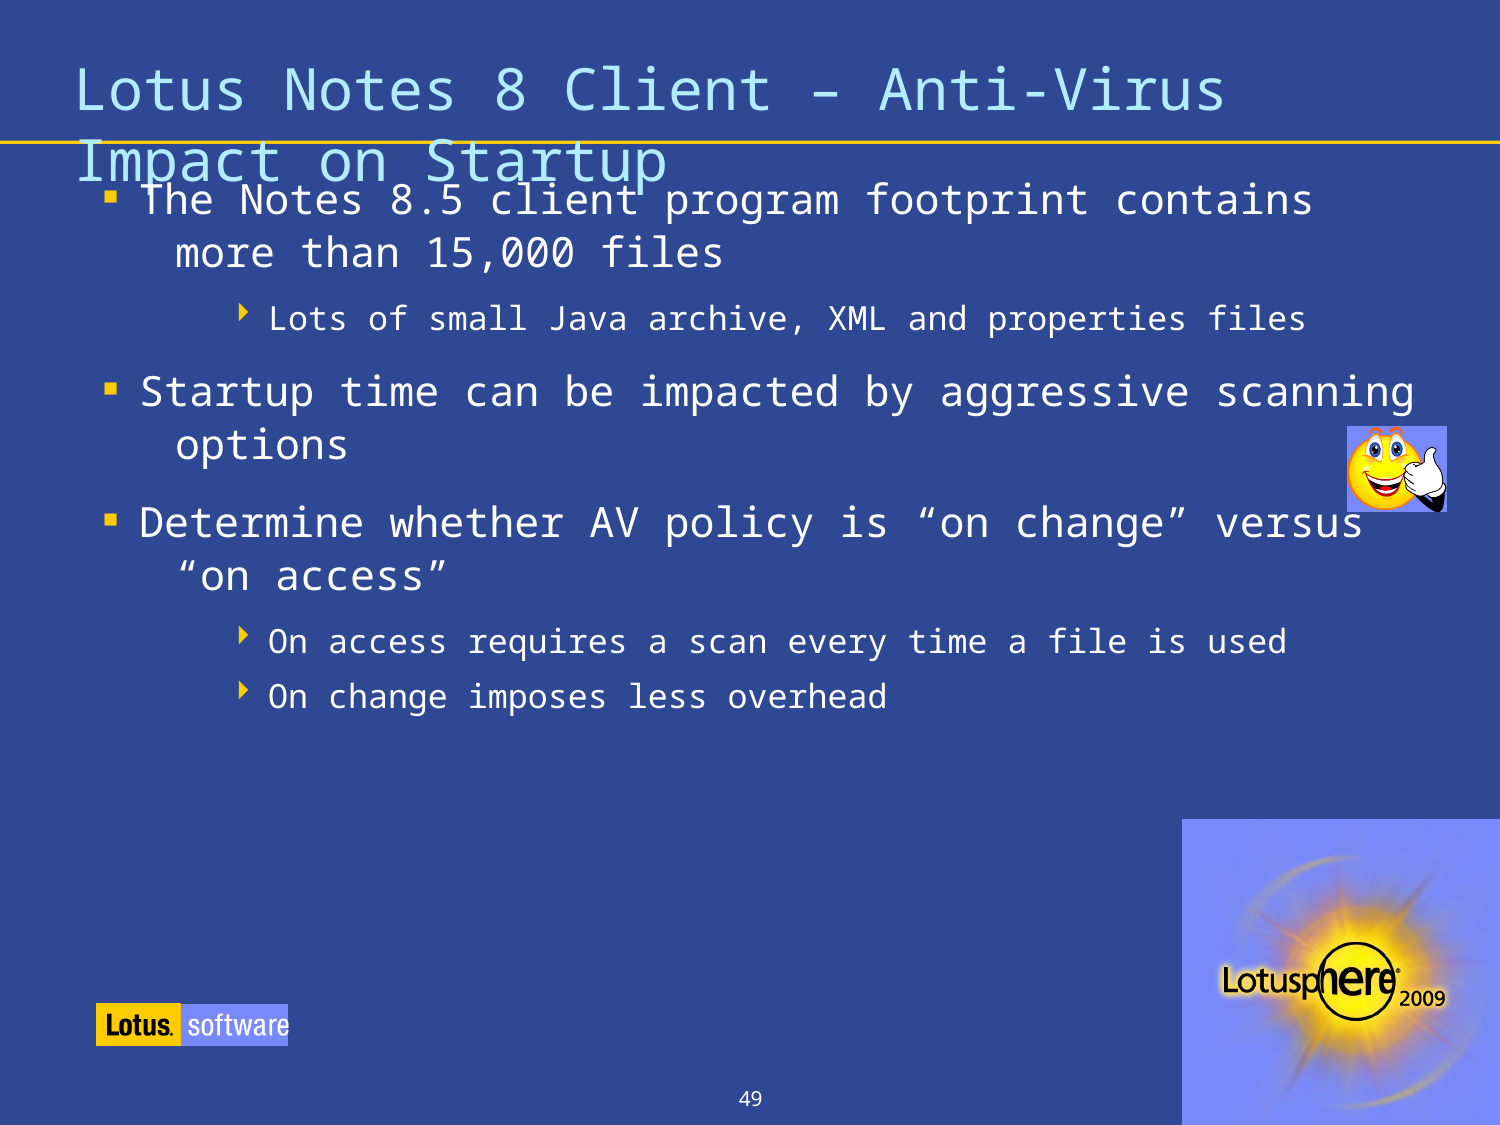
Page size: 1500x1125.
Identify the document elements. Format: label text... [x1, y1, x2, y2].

picture [1181, 818, 1500, 1125]
picture [96, 1003, 289, 1046]
title Lotus Notes 8 Client – Anti-Virus Impact on Startup [73, 54, 1427, 137]
list The Notes 8.5 client program footprint contains more than 15,000 files Lots of small Java archive, XML and properties files Startup time can be impacted by aggressive scanning options Determine whether AV policy is “on change” versus “on access” On access requires a scan every time a file is used On change imposes less overhead [100, 171, 1424, 812]
picture [1346, 426, 1447, 513]
